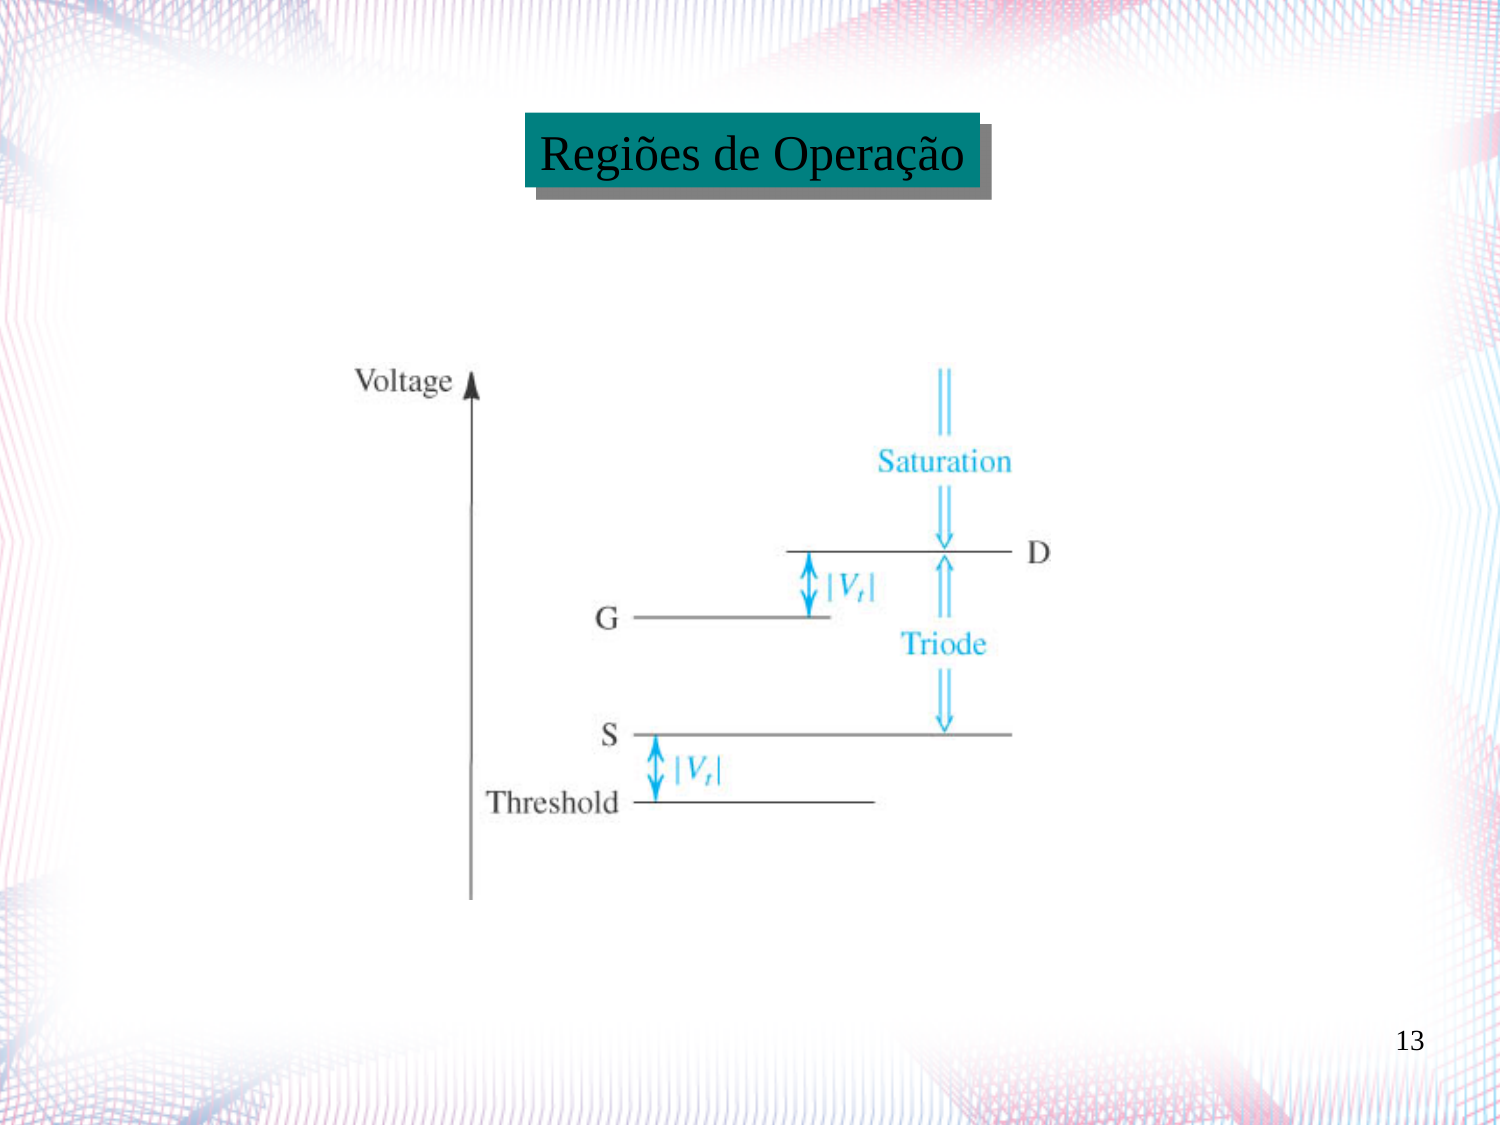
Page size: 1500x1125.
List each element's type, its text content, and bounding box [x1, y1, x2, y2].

picture [0, 0, 1500, 1125]
text_box Regiões de Operação [525, 112, 980, 188]
